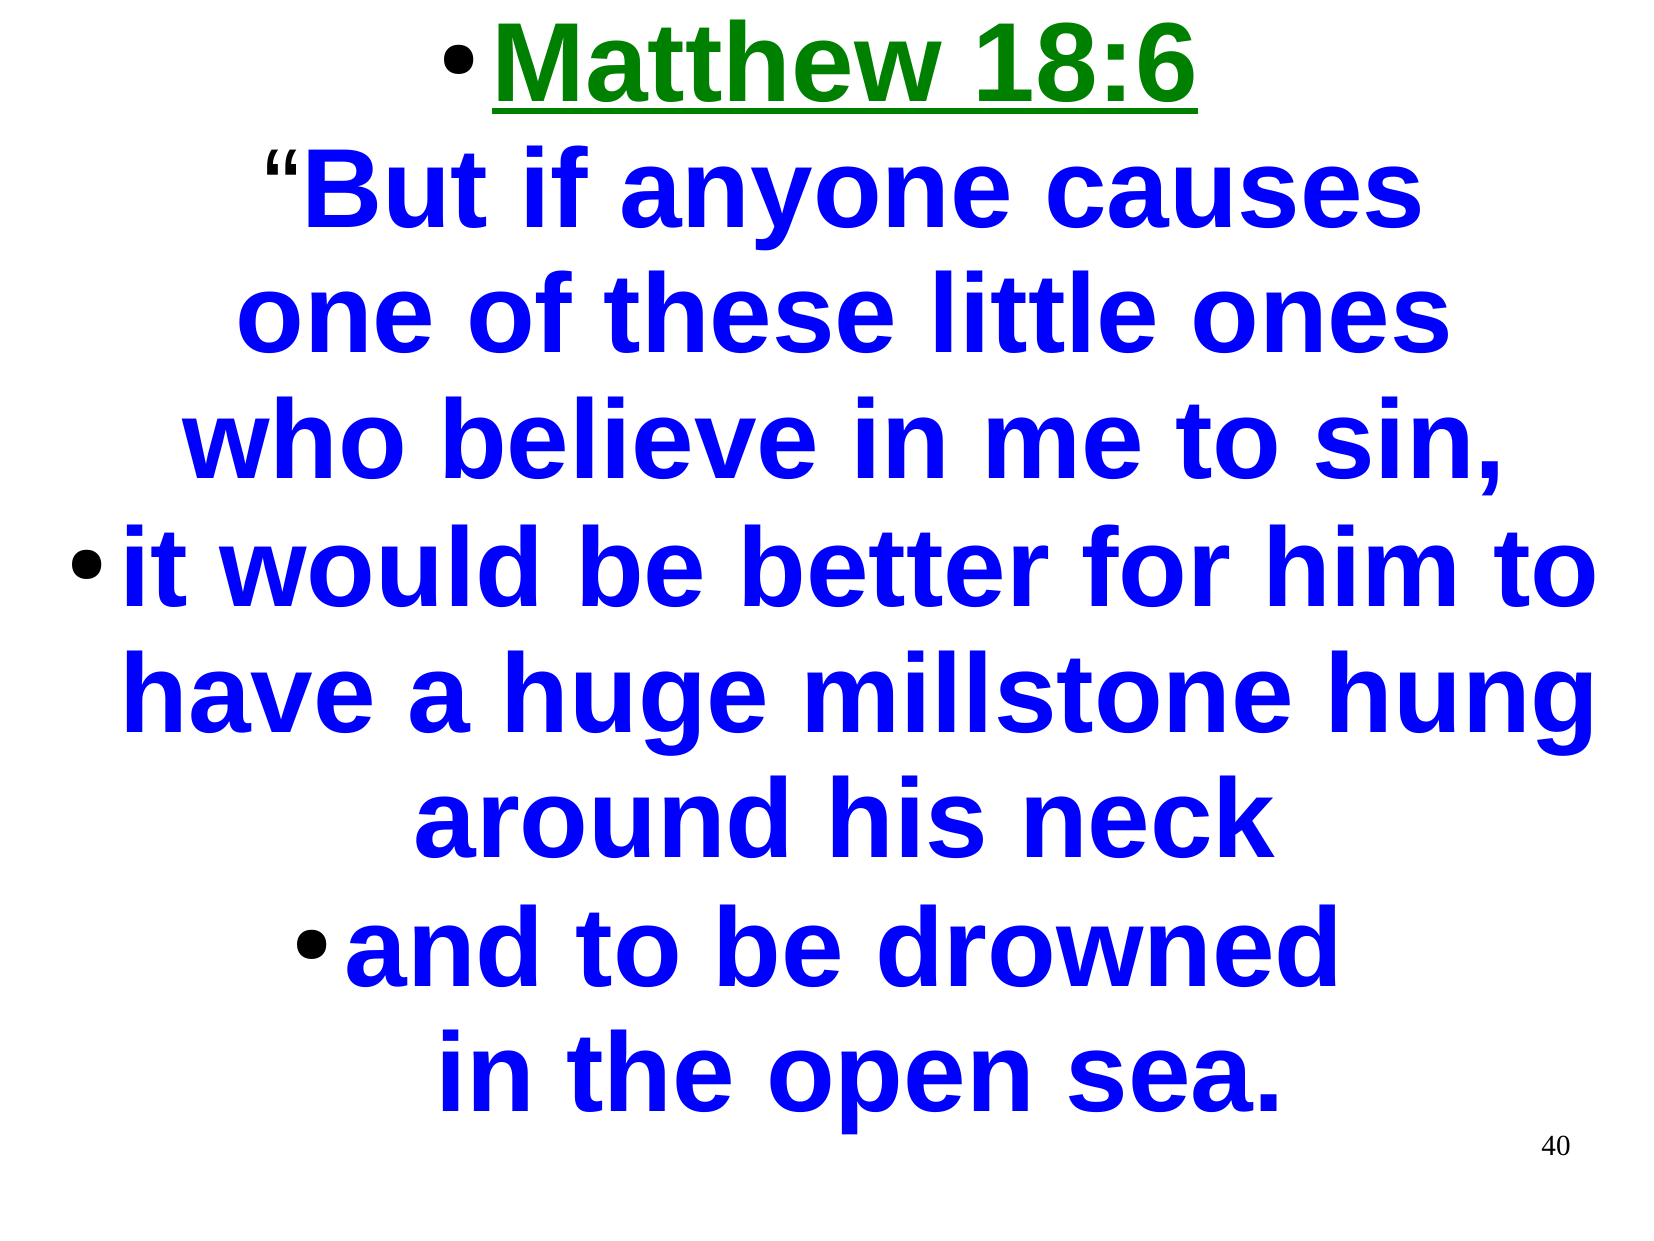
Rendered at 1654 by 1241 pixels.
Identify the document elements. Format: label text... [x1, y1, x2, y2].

list Matthew 18:6 “But if anyone causes one of these little ones who believe in me to sin, it would be better for him to have a huge millstone hung around his neck and to be drowned in the open sea. [0, 0, 1651, 1238]
